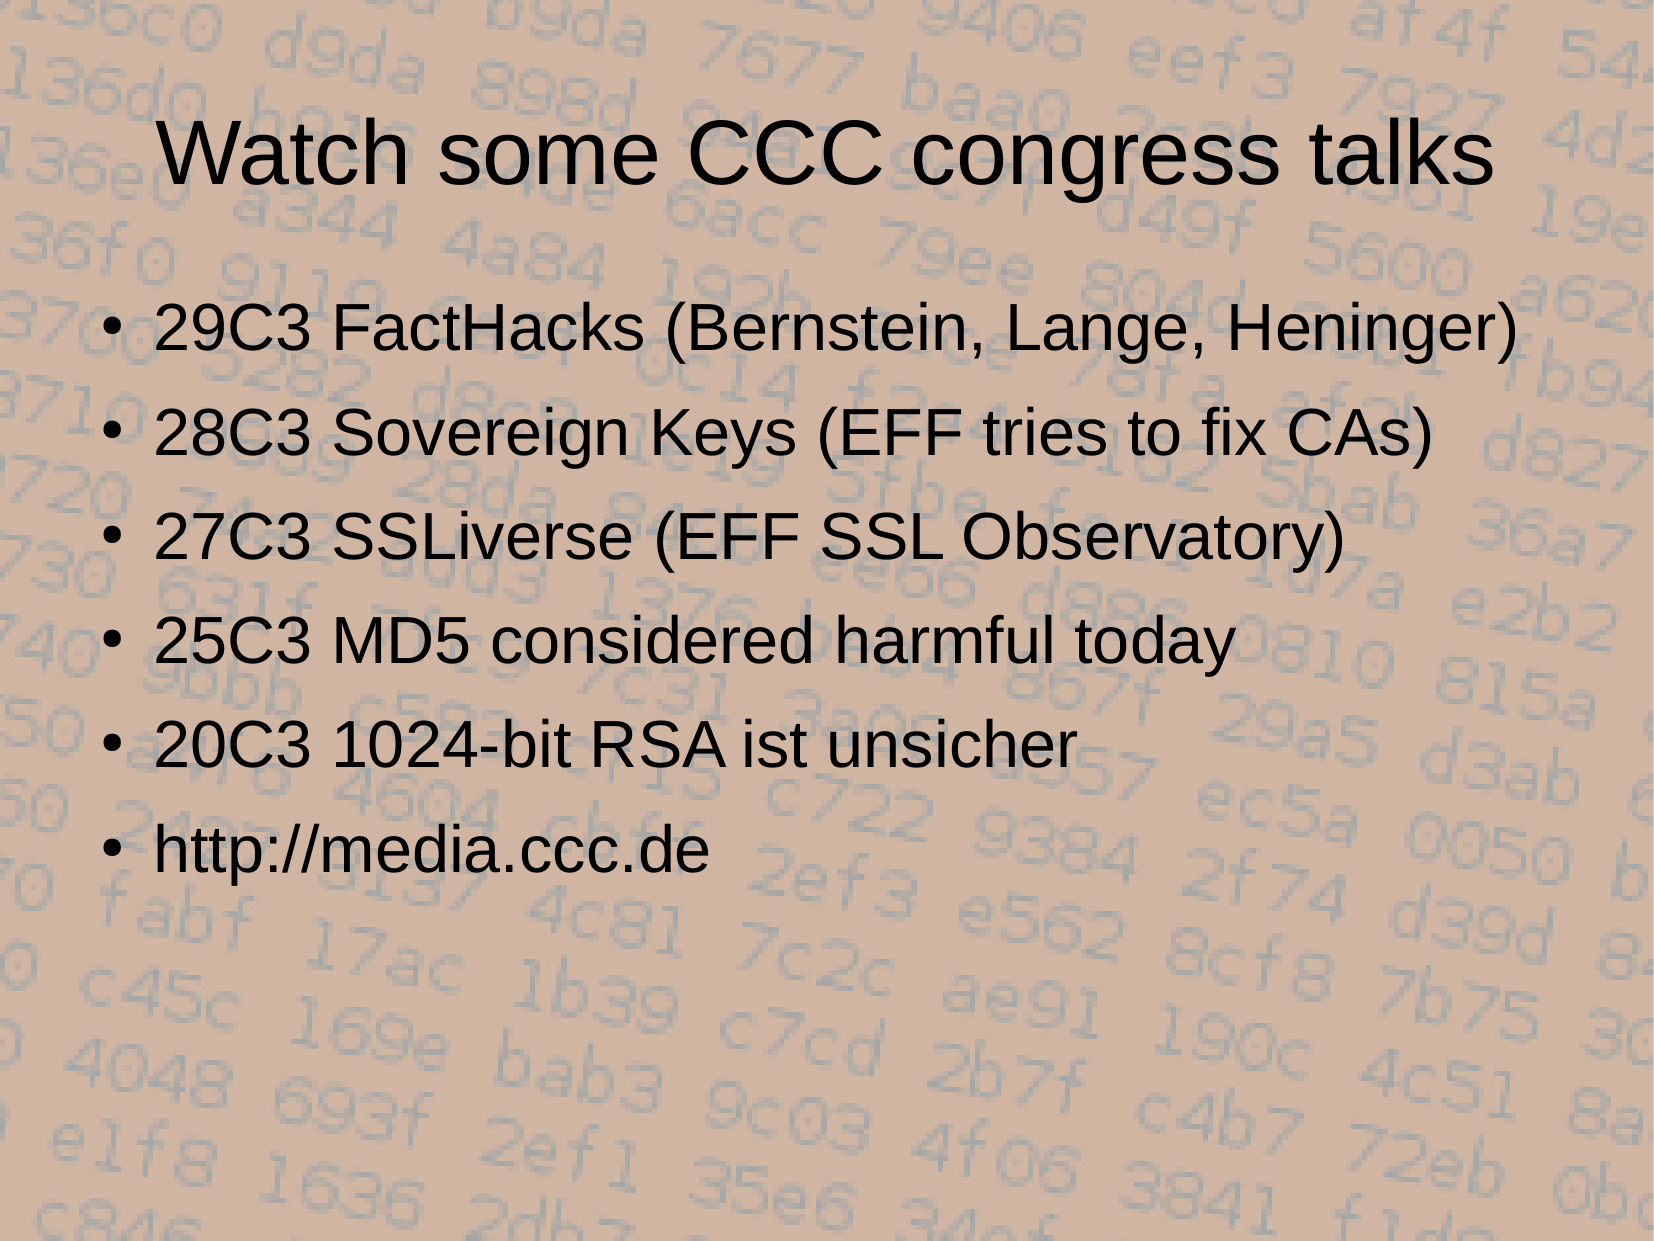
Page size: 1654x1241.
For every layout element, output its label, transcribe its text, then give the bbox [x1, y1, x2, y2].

picture [0, 0, 1654, 1241]
title Watch some CCC congress talks [82, 49, 1571, 257]
list 29C3 FactHacks (Bernstein, Lange, Heninger) 28C3 Sovereign Keys (EFF tries to fix CAs) 27C3 SSLiverse (EFF SSL Observatory) 25C3 MD5 considered harmful today 20C3 1024-bit RSA ist unsicher http://media.ccc.de [82, 290, 1571, 1010]
